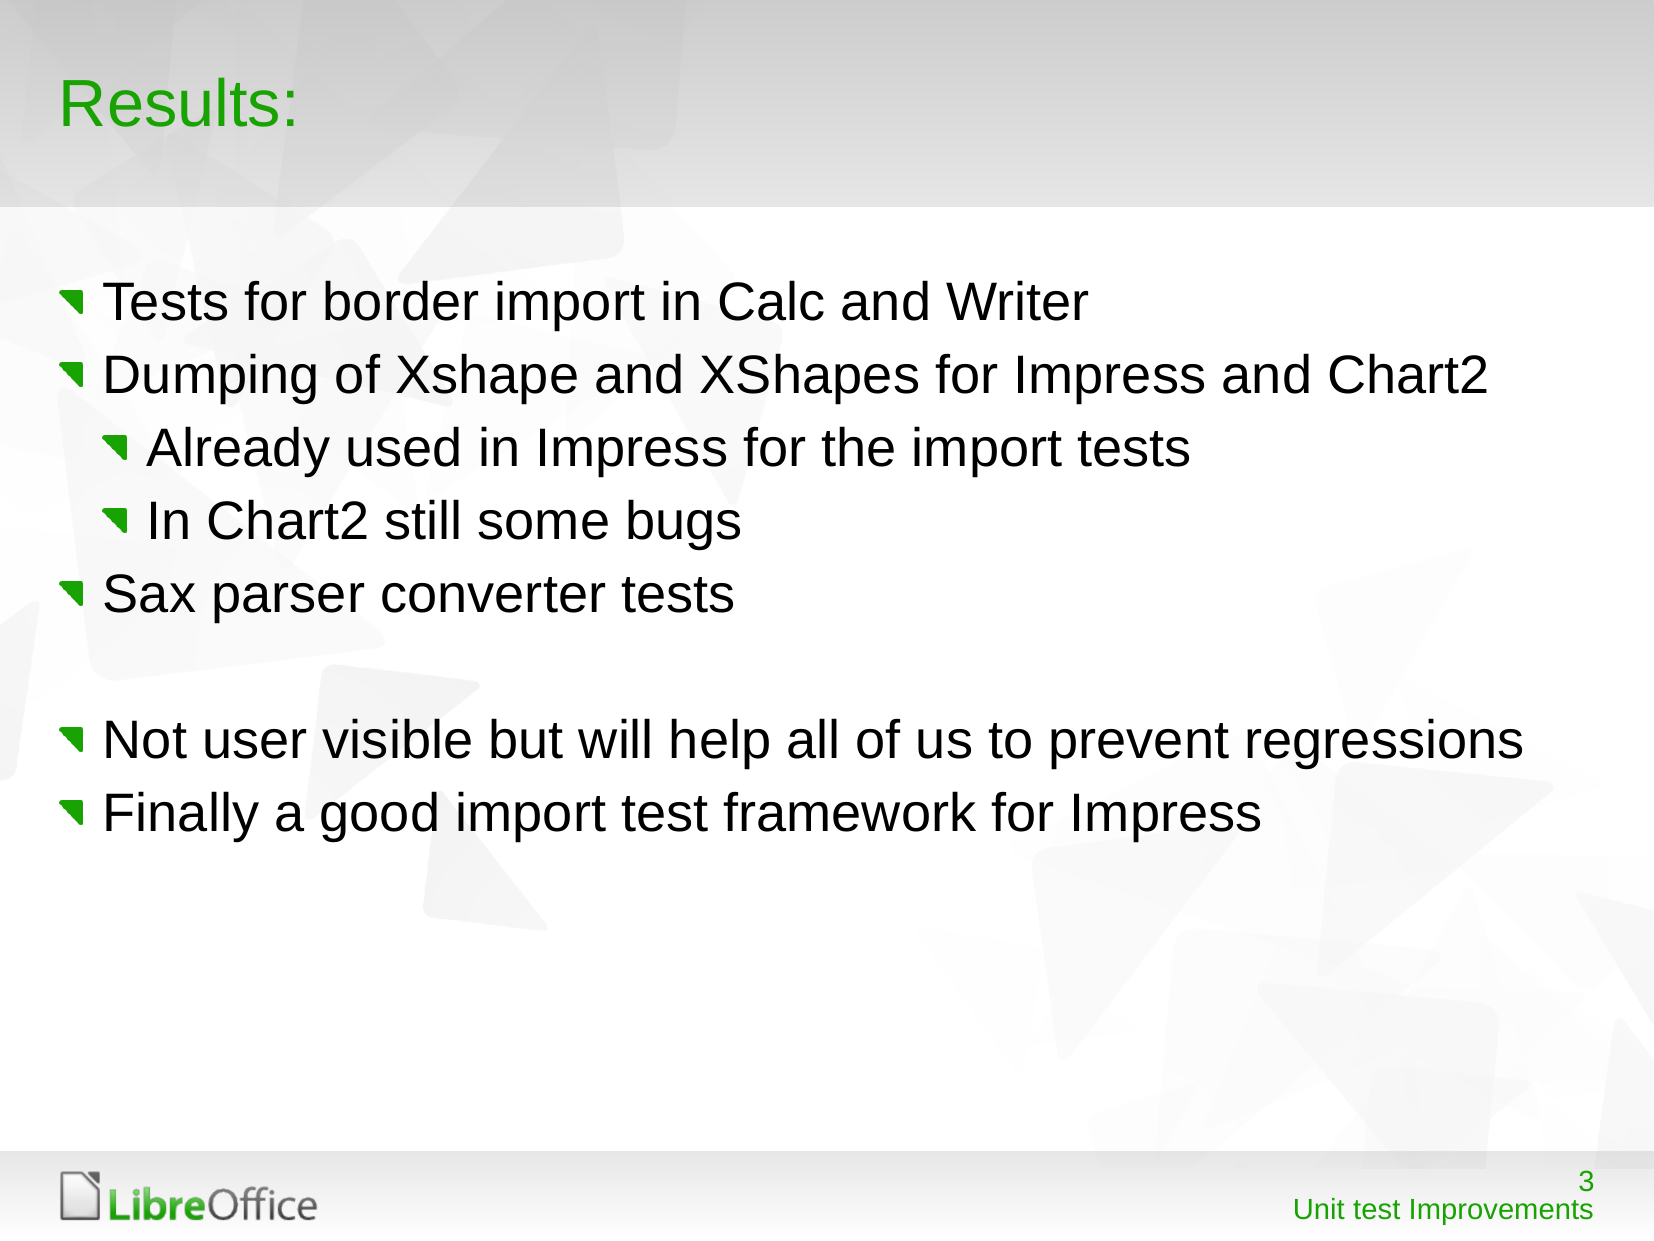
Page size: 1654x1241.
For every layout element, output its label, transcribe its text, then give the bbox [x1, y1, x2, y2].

picture [0, 0, 783, 931]
picture [915, 548, 1654, 1169]
picture [41, 1152, 337, 1240]
title Results: [59, 29, 1595, 178]
list Tests for border import in Calc and Writer Dumping of Xshape and XShapes for Impress and Chart2 Already used in Impress for the import tests In Chart2 still some bugs Sax parser converter tests Not user visible but will help all of us to prevent regressions Finally a good import test framework for Impress [59, 271, 1595, 1120]
